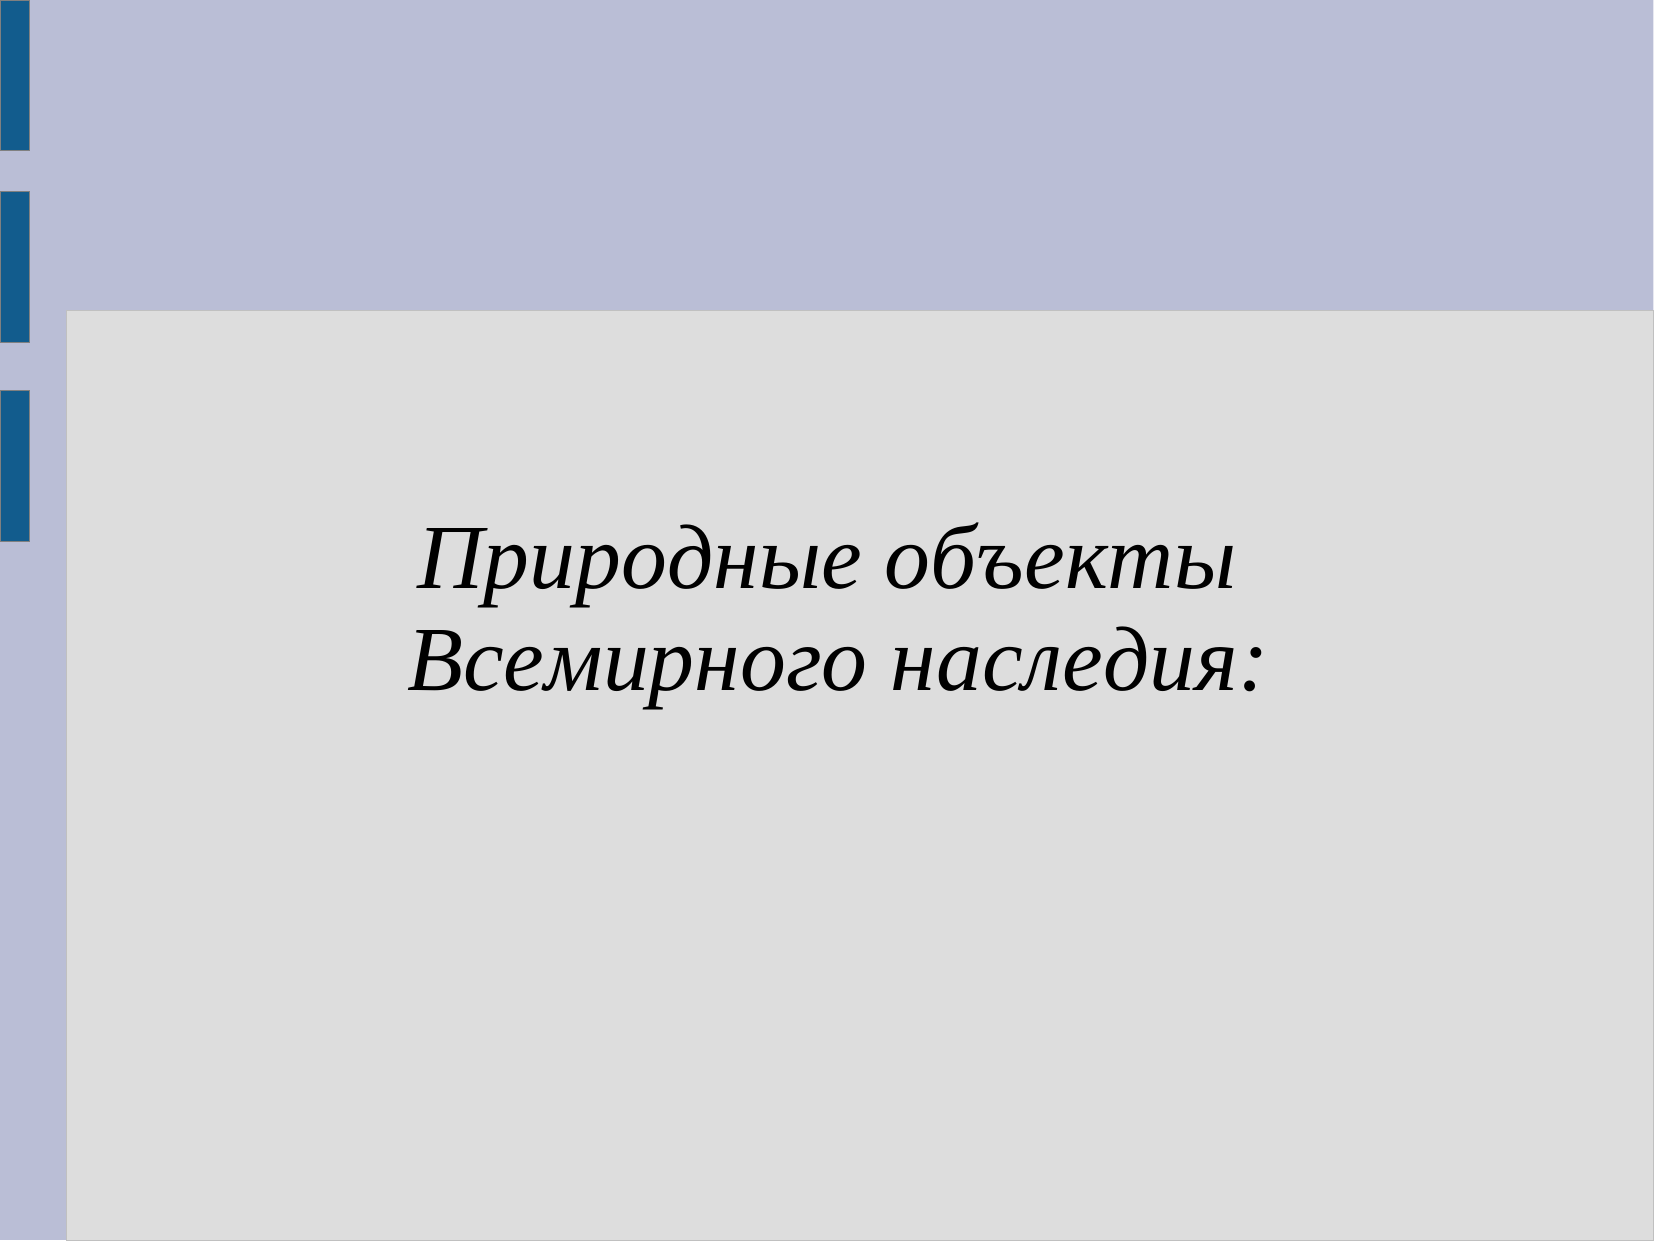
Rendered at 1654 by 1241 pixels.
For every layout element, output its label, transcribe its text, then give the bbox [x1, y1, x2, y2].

subtitle Природные объекты Всемирного наследия: [121, 91, 1534, 1127]
